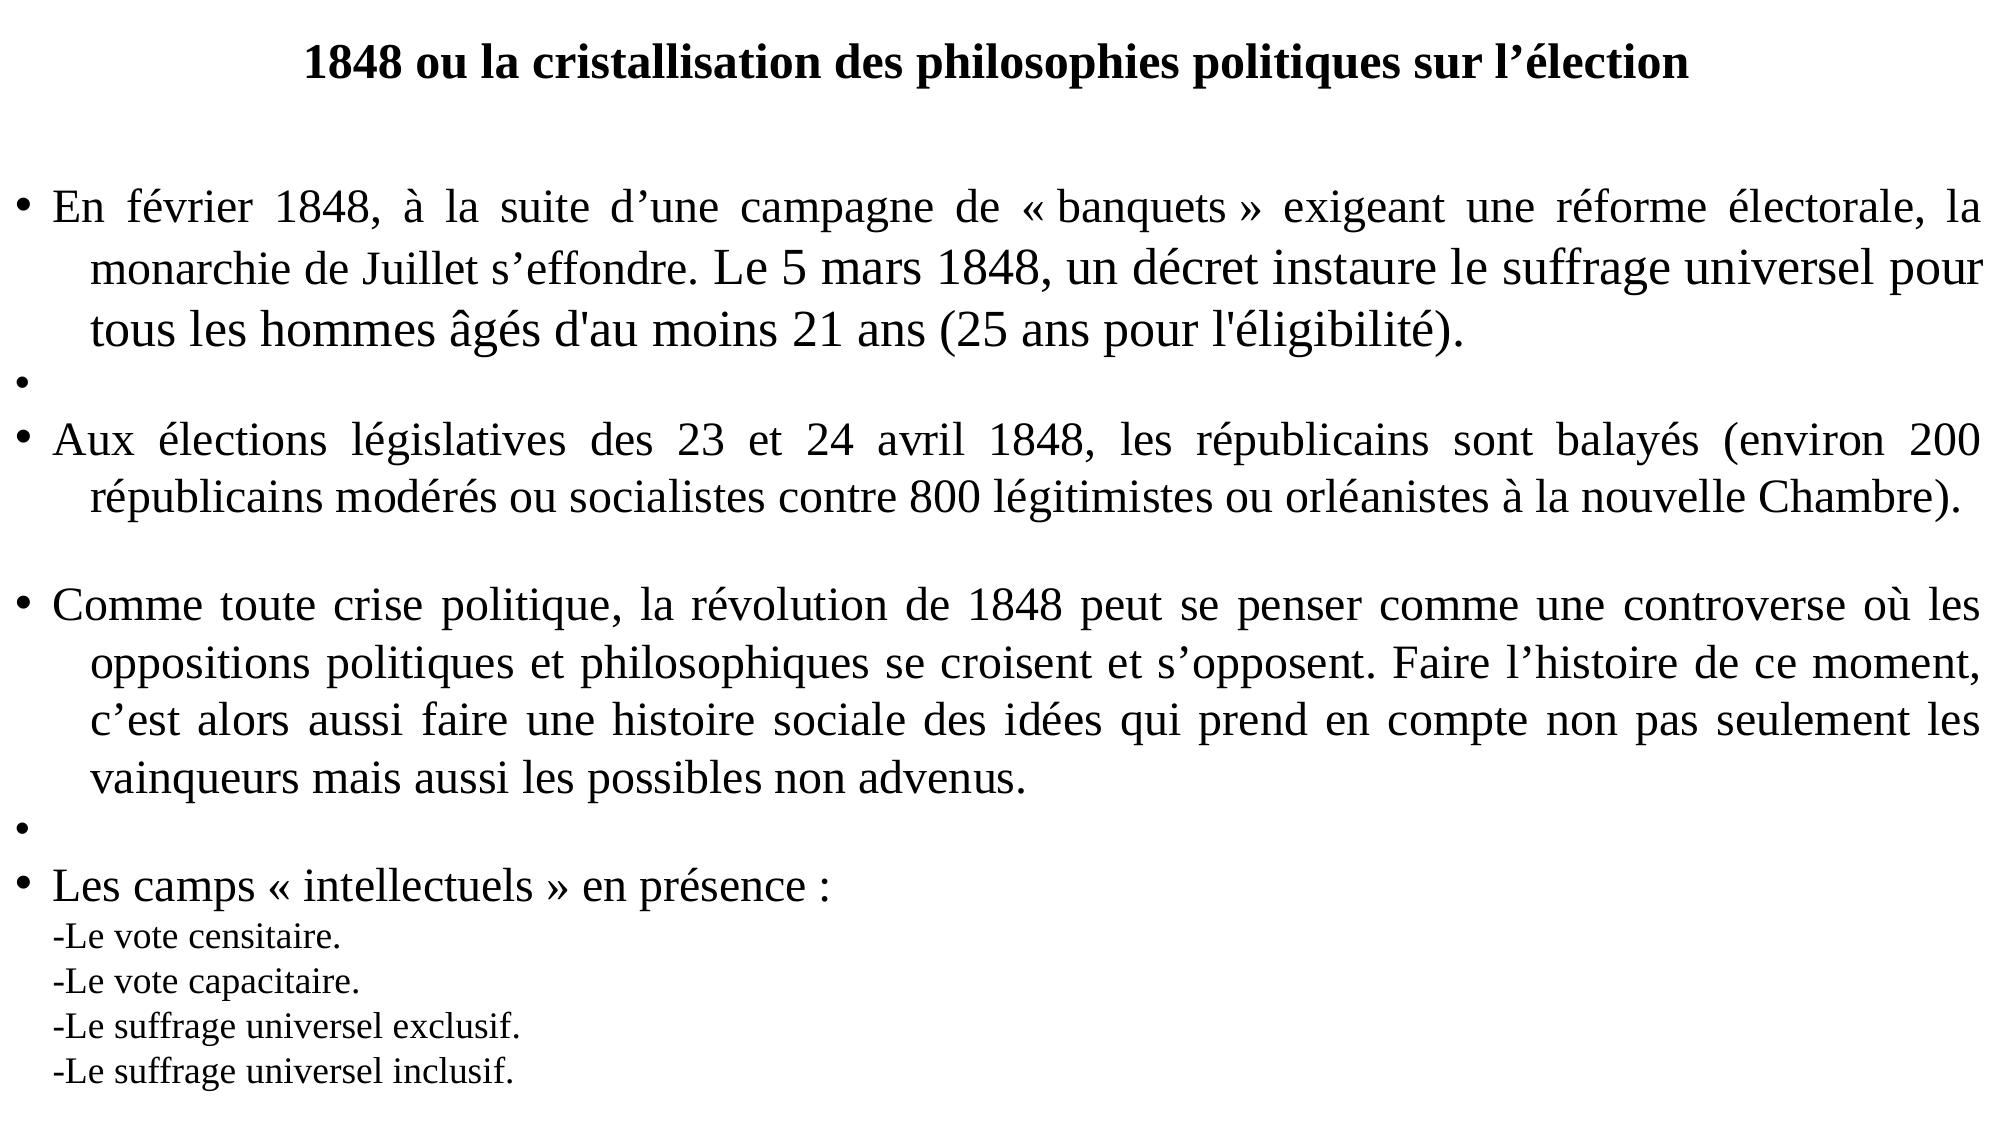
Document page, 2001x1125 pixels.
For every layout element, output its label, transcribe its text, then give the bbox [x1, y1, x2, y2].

list En février 1848, à la suite d’une campagne de « banquets » exigeant une réforme électorale, la monarchie de Juillet s’effondre. Le 5 mars 1848, un décret instaure le suffrage universel pour tous les hommes âgés d'au moins 21 ans (25 ans pour l'éligibilité). Aux élections législatives des 23 et 24 avril 1848, les républicains sont balayés (environ 200 républicains modérés ou socialistes contre 800 légitimistes ou orléanistes à la nouvelle Chambre). Comme toute crise politique, la révolution de 1848 peut se penser comme une controverse où les oppositions politiques et philosophiques se croisent et s’opposent. Faire l’histoire de ce moment, c’est alors aussi faire une histoire sociale des idées qui prend en compte non pas seulement les vainqueurs mais aussi les possibles non advenus. Les camps « intellectuels » en présence : -Le vote censitaire. -Le vote capacitaire. -Le suffrage universel exclusif. -Le suffrage universel inclusif. [0, 167, 2000, 1125]
title 1848 ou la cristallisation des philosophies politiques sur l’élection [246, 0, 1747, 126]
